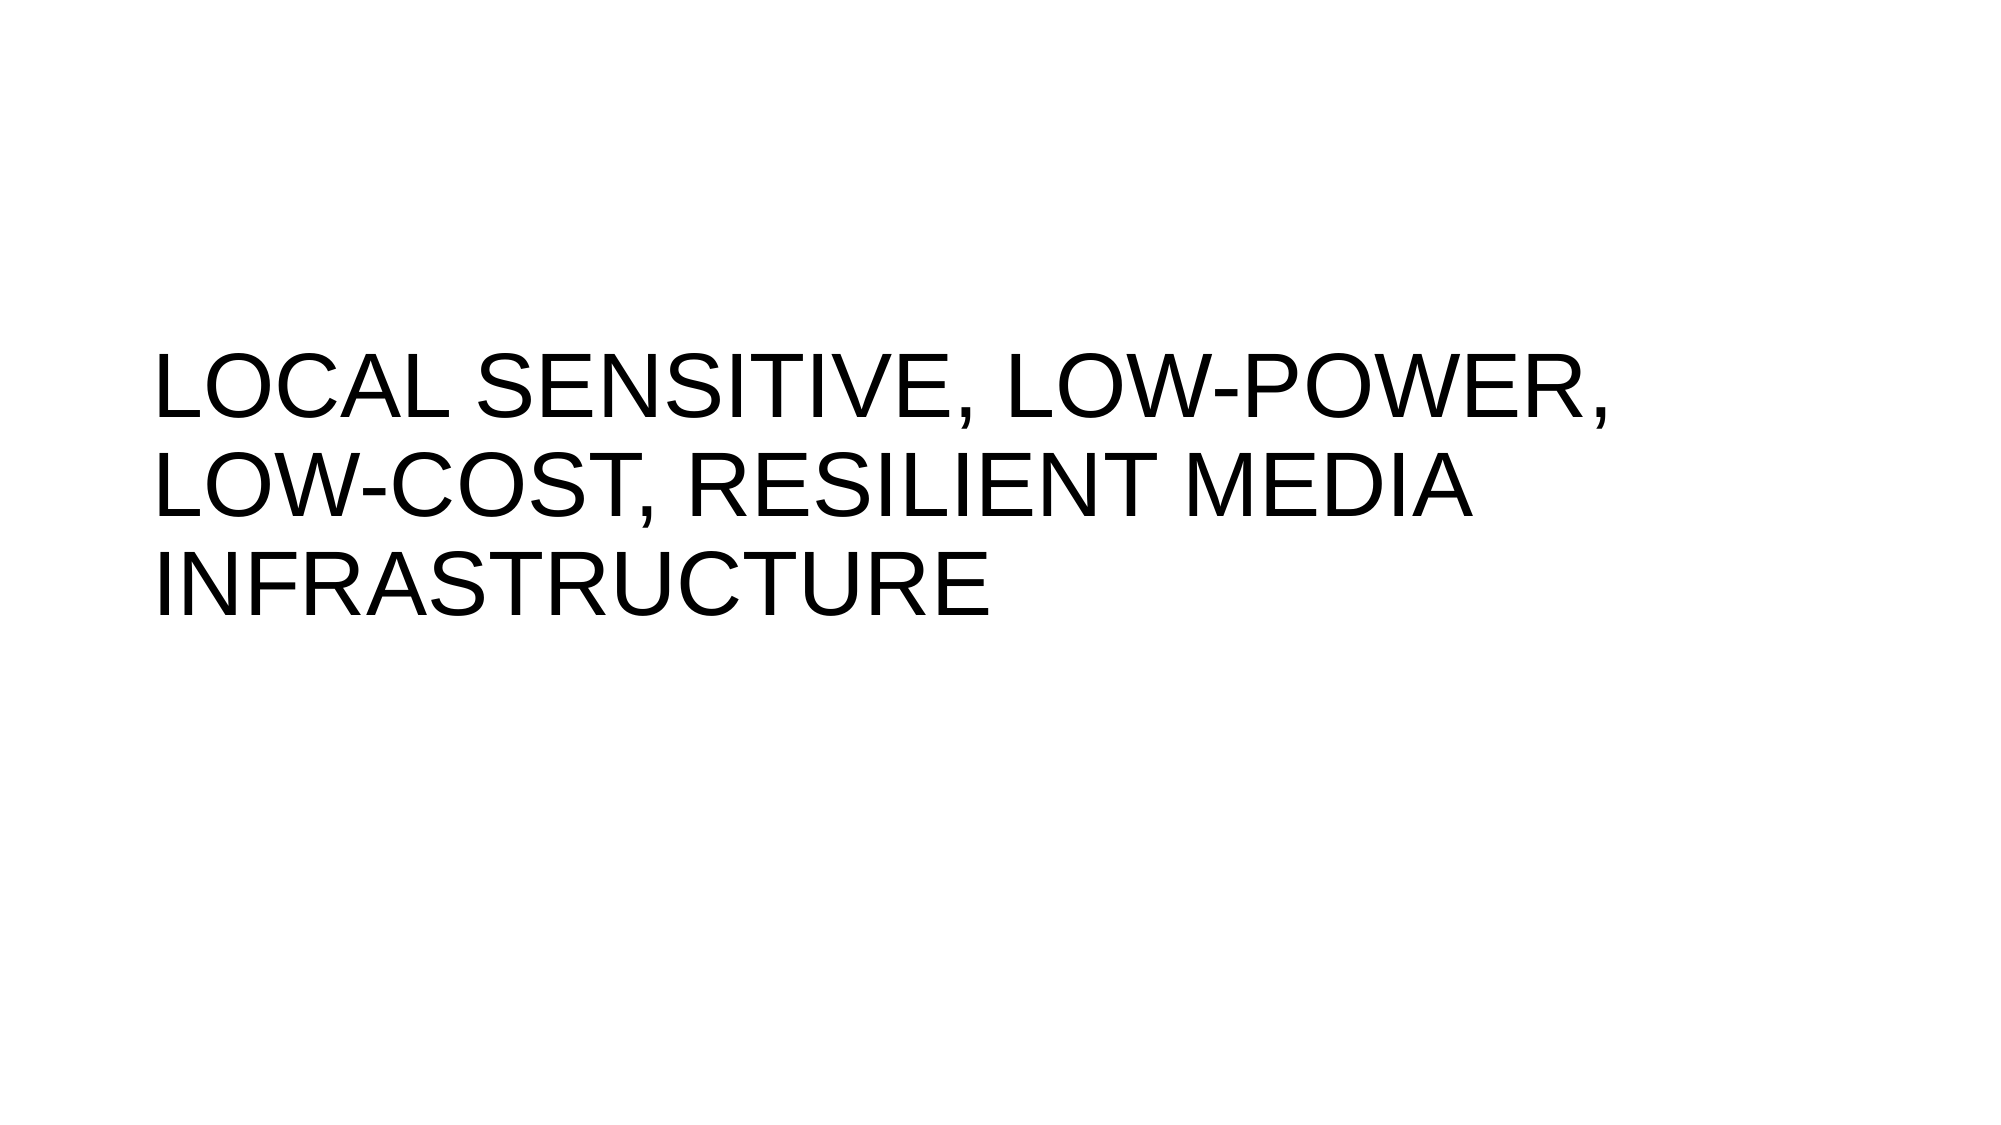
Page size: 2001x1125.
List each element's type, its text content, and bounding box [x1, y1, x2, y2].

title LOCAL SENSITIVE, LOW-POWER, LOW-COST, RESILIENT MEDIA INFRASTRUCTURE [137, 372, 1863, 601]
